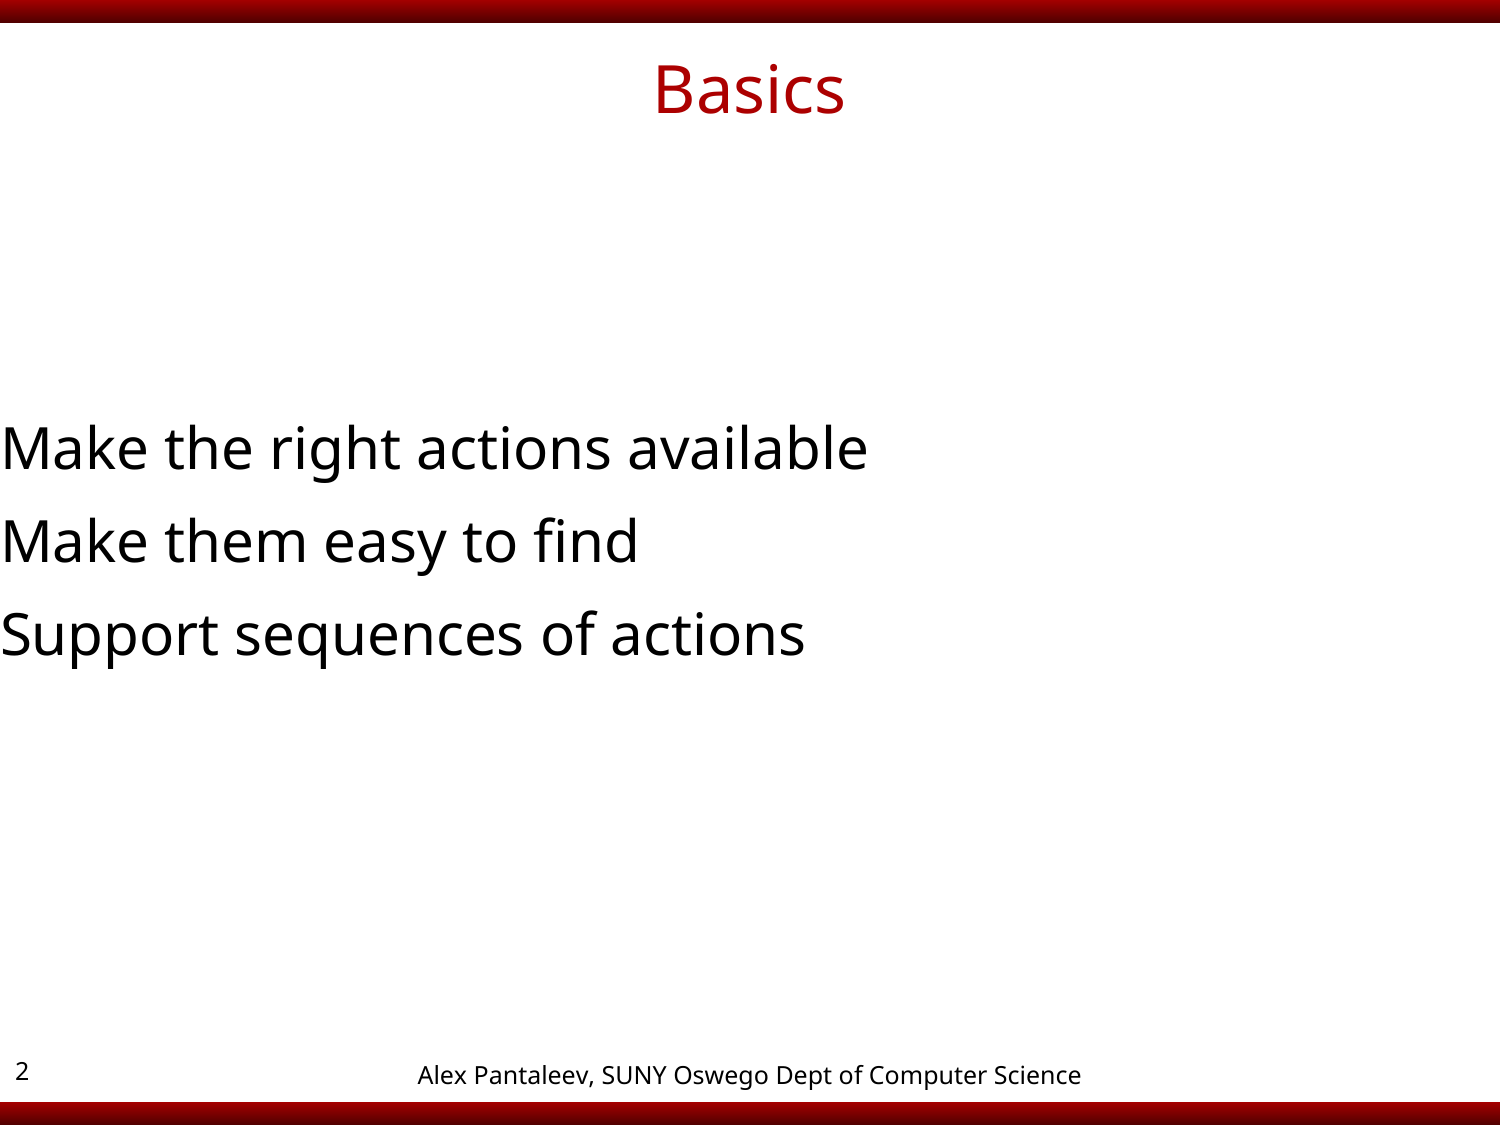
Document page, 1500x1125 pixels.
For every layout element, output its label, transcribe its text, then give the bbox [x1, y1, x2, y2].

title Basics [0, 24, 1500, 150]
list Make the right actions available Make them easy to find Support sequences of actions [0, 412, 1476, 1048]
